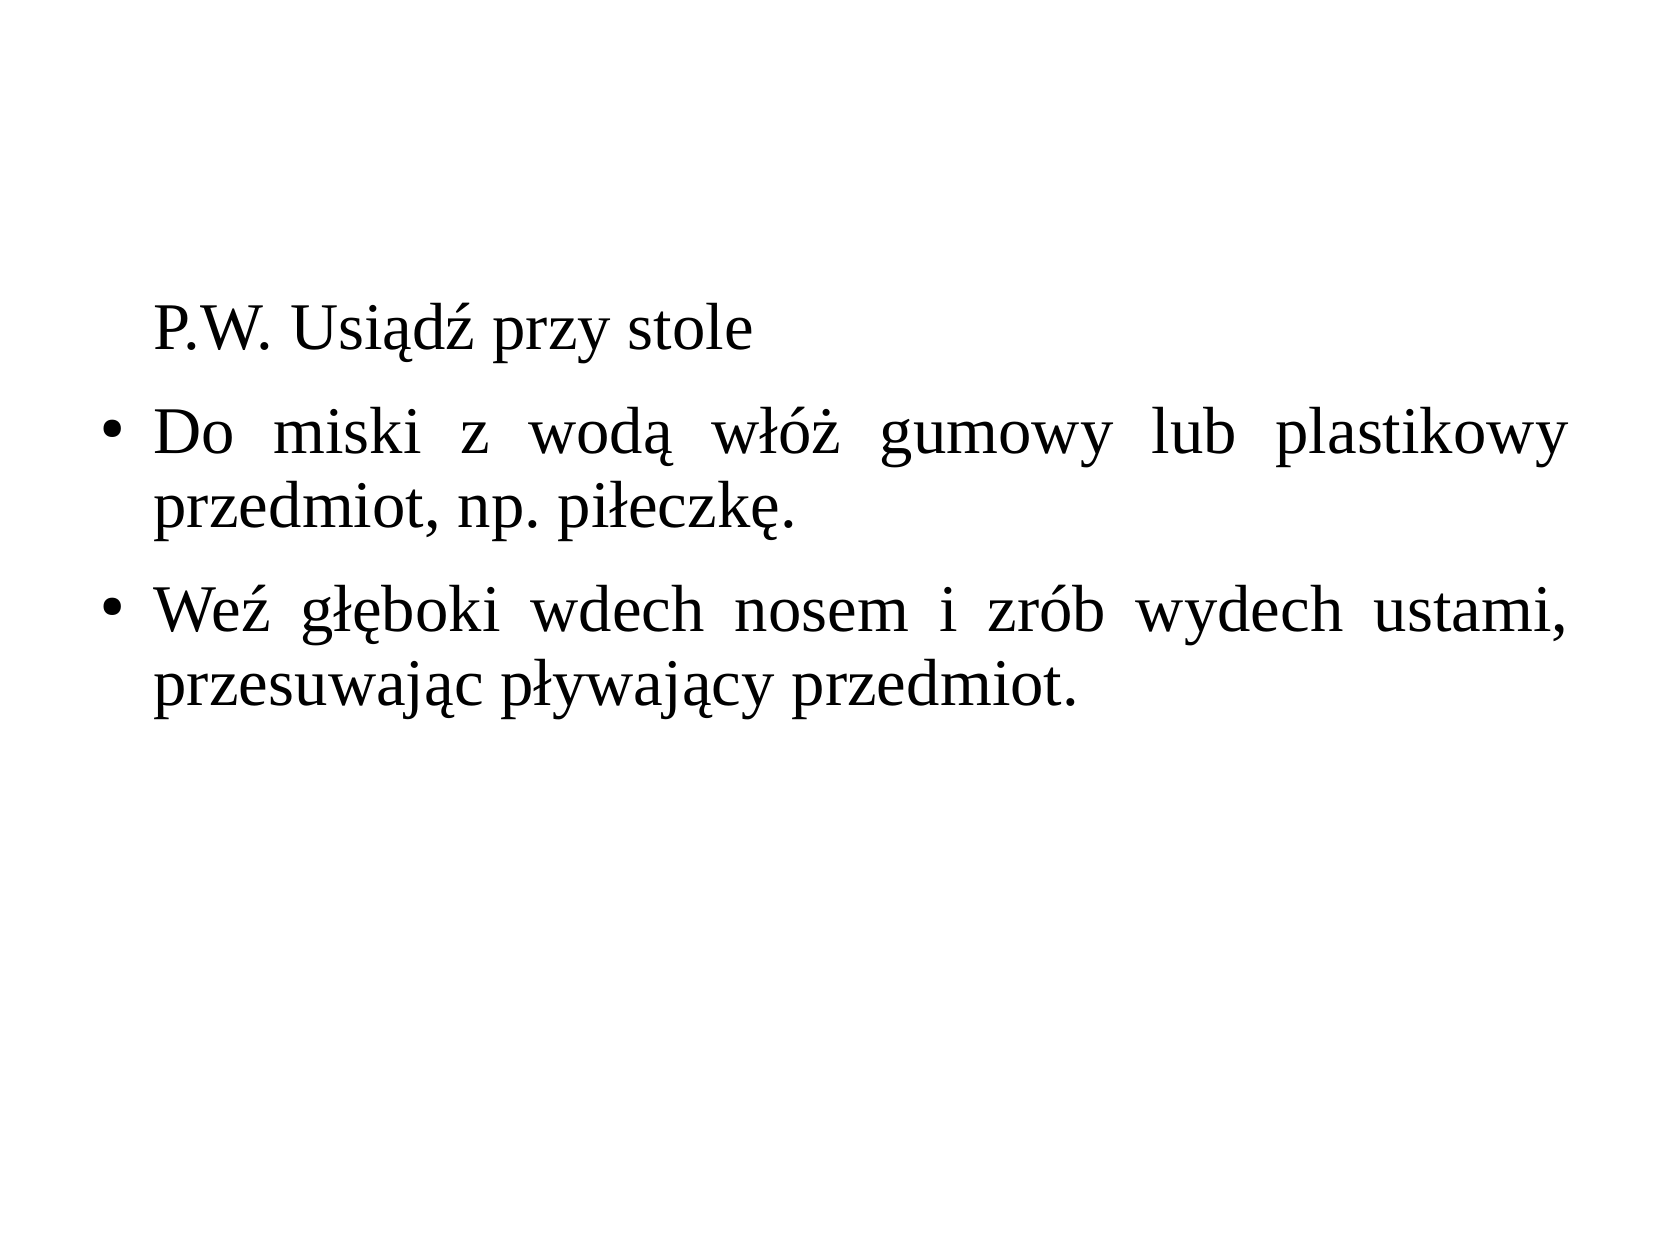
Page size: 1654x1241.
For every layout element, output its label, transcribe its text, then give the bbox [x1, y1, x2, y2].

list P.W. Usiądź przy stole Do miski z wodą włóż gumowy lub plastikowy przedmiot, np. piłeczkę. Weź głęboki wdech nosem i zrób wydech ustami, przesuwając pływający przedmiot. [82, 290, 1571, 1109]
